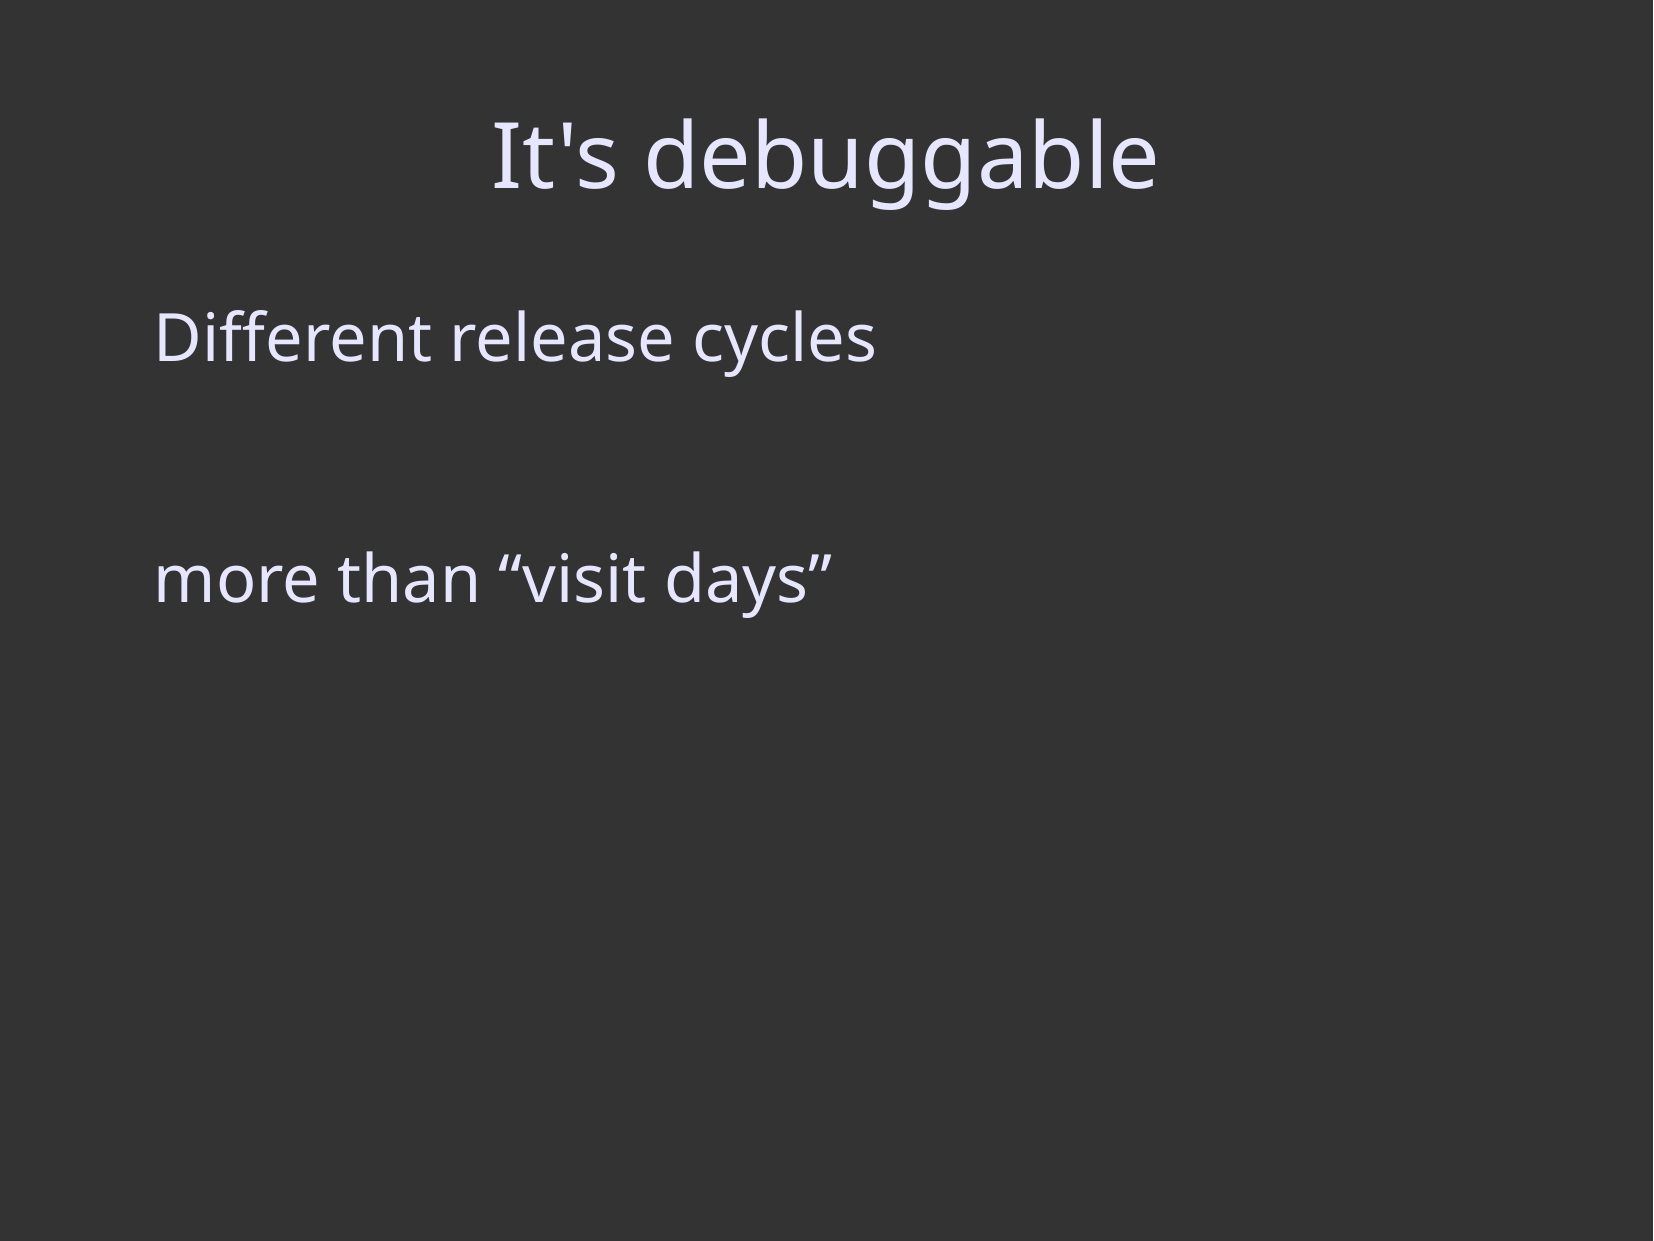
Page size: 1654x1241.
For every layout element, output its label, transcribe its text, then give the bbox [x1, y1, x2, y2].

title It's debuggable [82, 49, 1571, 257]
list Different release cycles more than “visit days” [82, 290, 1571, 1109]
